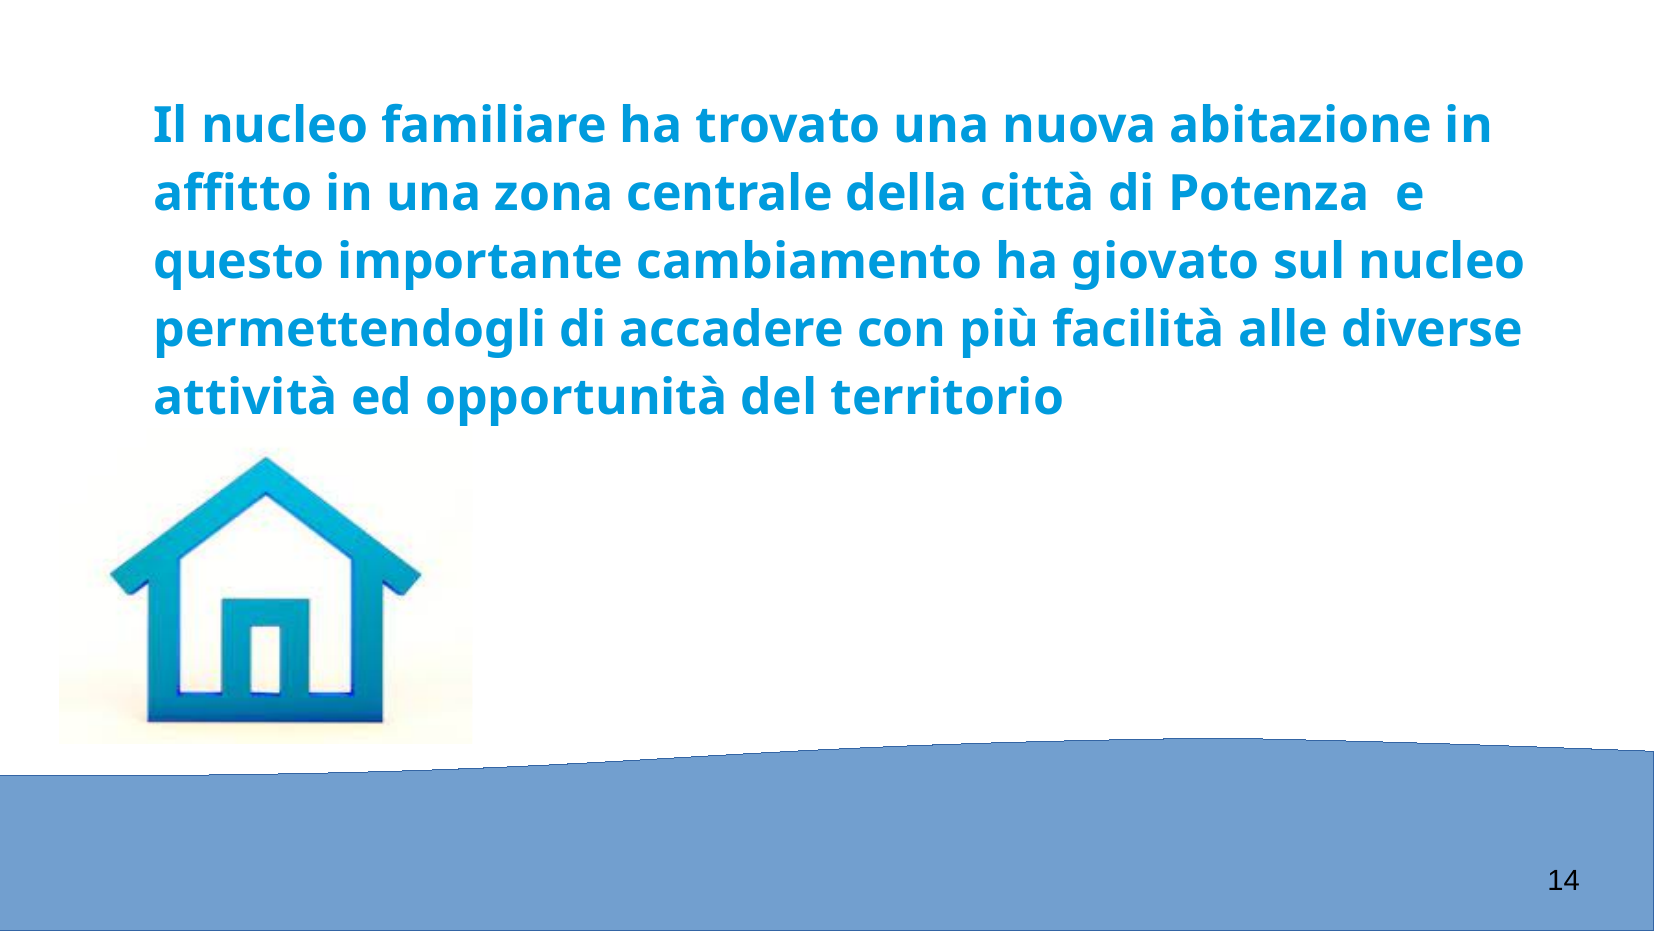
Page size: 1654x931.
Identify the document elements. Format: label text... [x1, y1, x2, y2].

list Il nucleo familiare ha trovato una nuova abitazione in affitto in una zona centrale della città di Potenza e questo importante cambiamento ha giovato sul nucleo permettendogli di accadere con più facilità alle diverse attività ed opportunità del territorio [82, 88, 1595, 429]
picture [59, 428, 473, 744]
